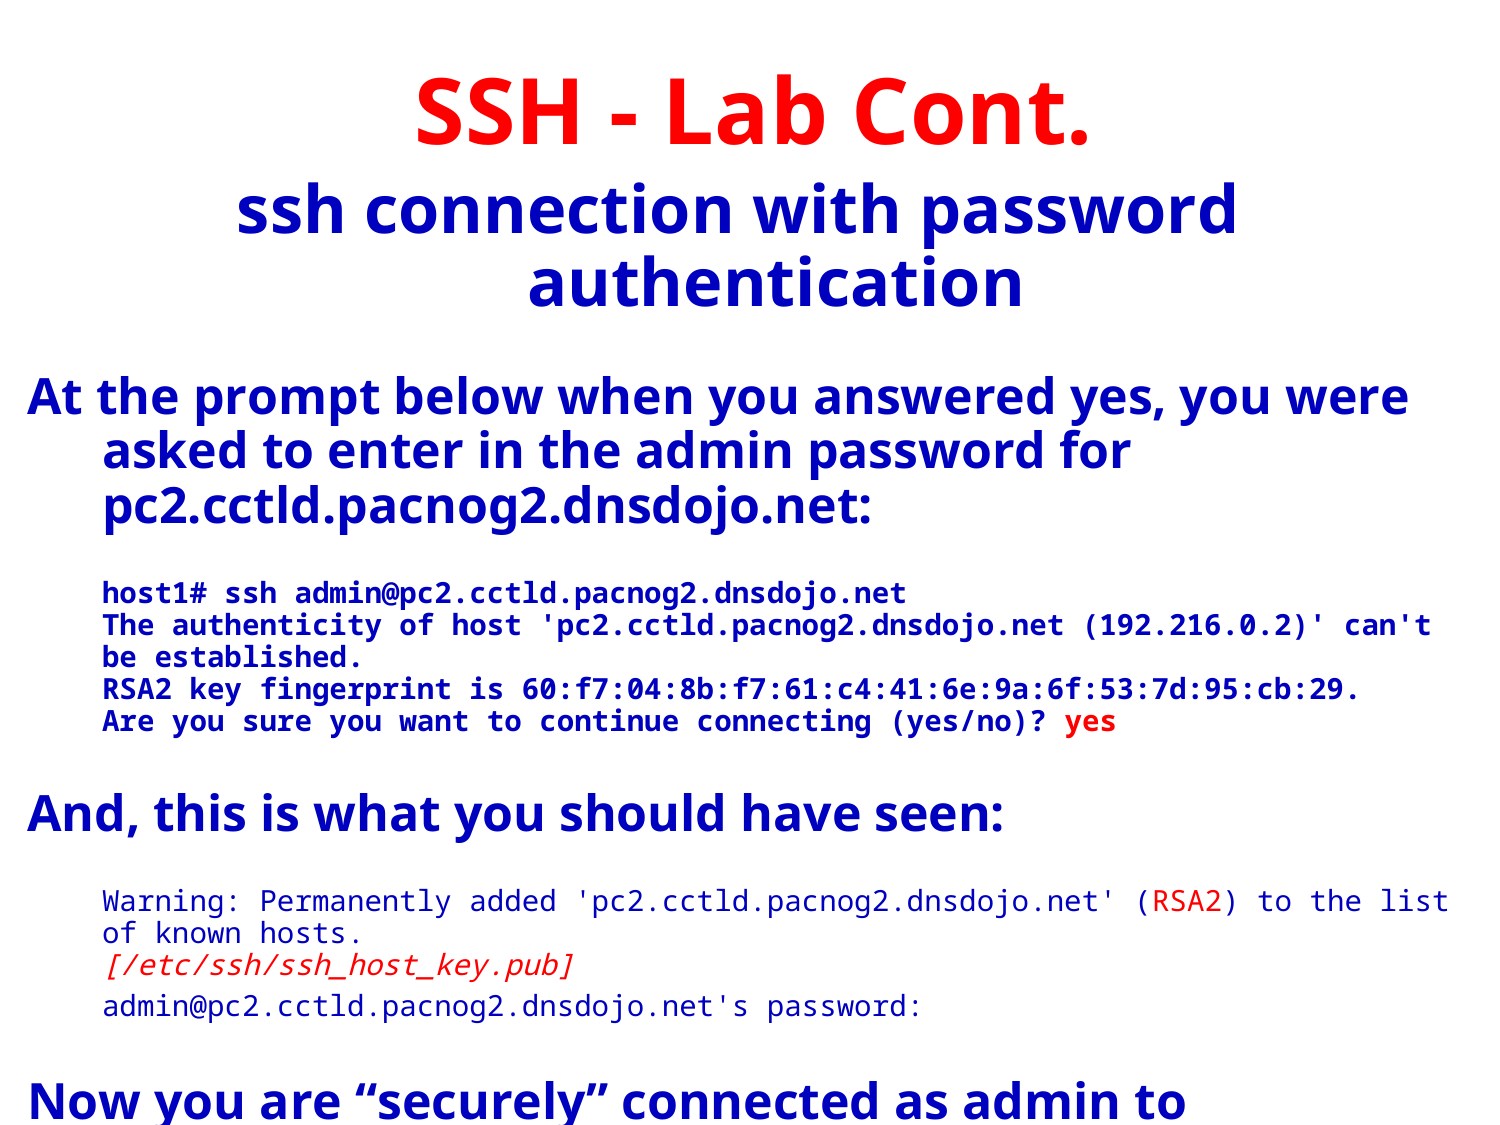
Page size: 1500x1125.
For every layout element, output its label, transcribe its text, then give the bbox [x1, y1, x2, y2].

list ssh connection with password authentication At the prompt below when you answered yes, you were asked to enter in the admin password for pc2.cctld.pacnog2.dnsdojo.net: host1# ssh admin@pc2.cctld.pacnog2.dnsdojo.net The authenticity of host 'pc2.cctld.pacnog2.dnsdojo.net (192.216.0.2)' can't be established. RSA2 key fingerprint is 60:f7:04:8b:f7:61:c4:41:6e:9a:6f:53:7d:95:cb:29. Are you sure you want to continue connecting (yes/no)? yes And, this is what you should have seen: Warning: Permanently added 'pc2.cctld.pacnog2.dnsdojo.net' (RSA2) to the list of known hosts. [/etc/ssh/ssh_host_key.pub] admin@pc2.cctld.pacnog2.dnsdojo.net's password: Now you are “securely” connected as admin to pc2.cctld.pacnog2.dnsdojo.net - We will discuss what happened during this connection. [27, 175, 1450, 1098]
title SSH - Lab Cont. [191, 46, 1341, 165]
